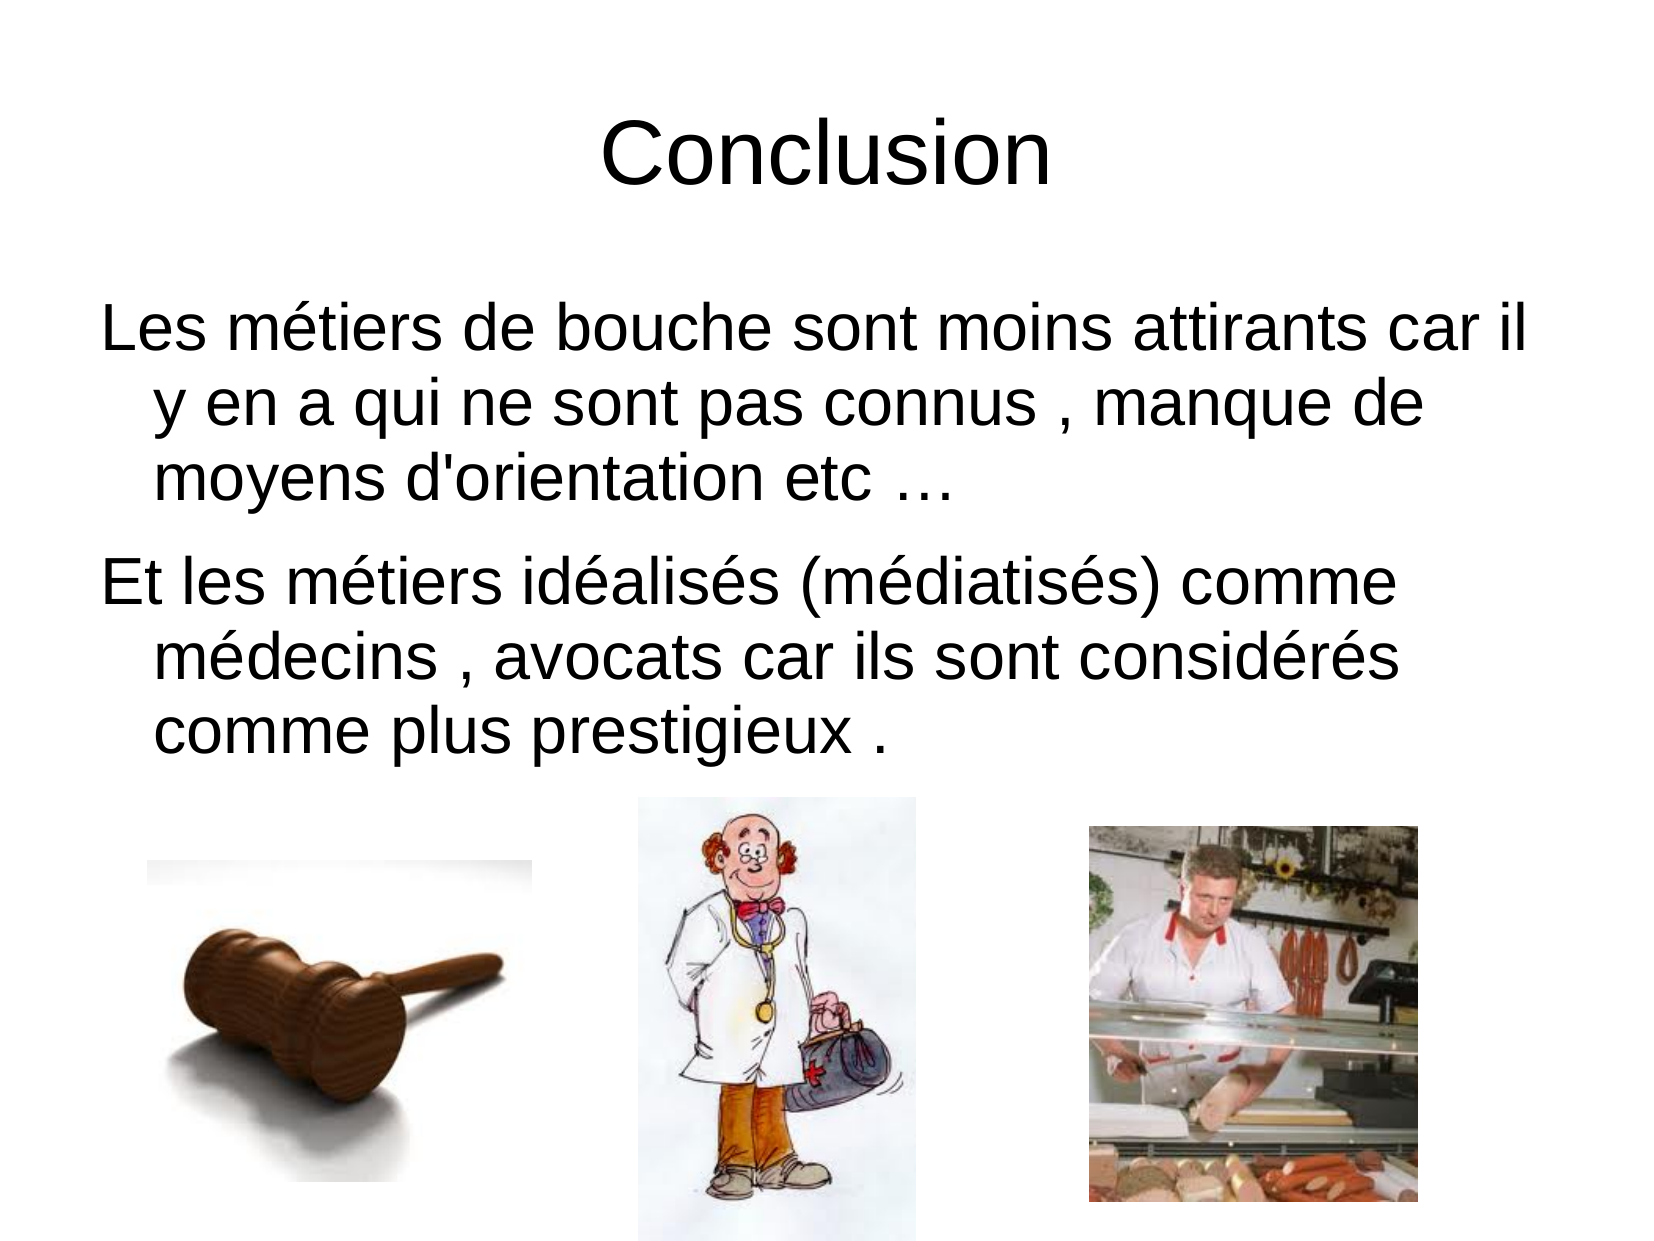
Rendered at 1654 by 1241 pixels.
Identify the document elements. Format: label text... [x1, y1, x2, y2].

title Conclusion [82, 49, 1571, 257]
picture [147, 860, 532, 1182]
picture [1089, 826, 1418, 1202]
picture [638, 797, 916, 1241]
list Les métiers de bouche sont moins attirants car il y en a qui ne sont pas connus , manque de moyens d'orientation etc … Et les métiers idéalisés (médiatisés) comme médecins , avocats car ils sont considérés comme plus prestigieux . [82, 290, 1571, 1010]
